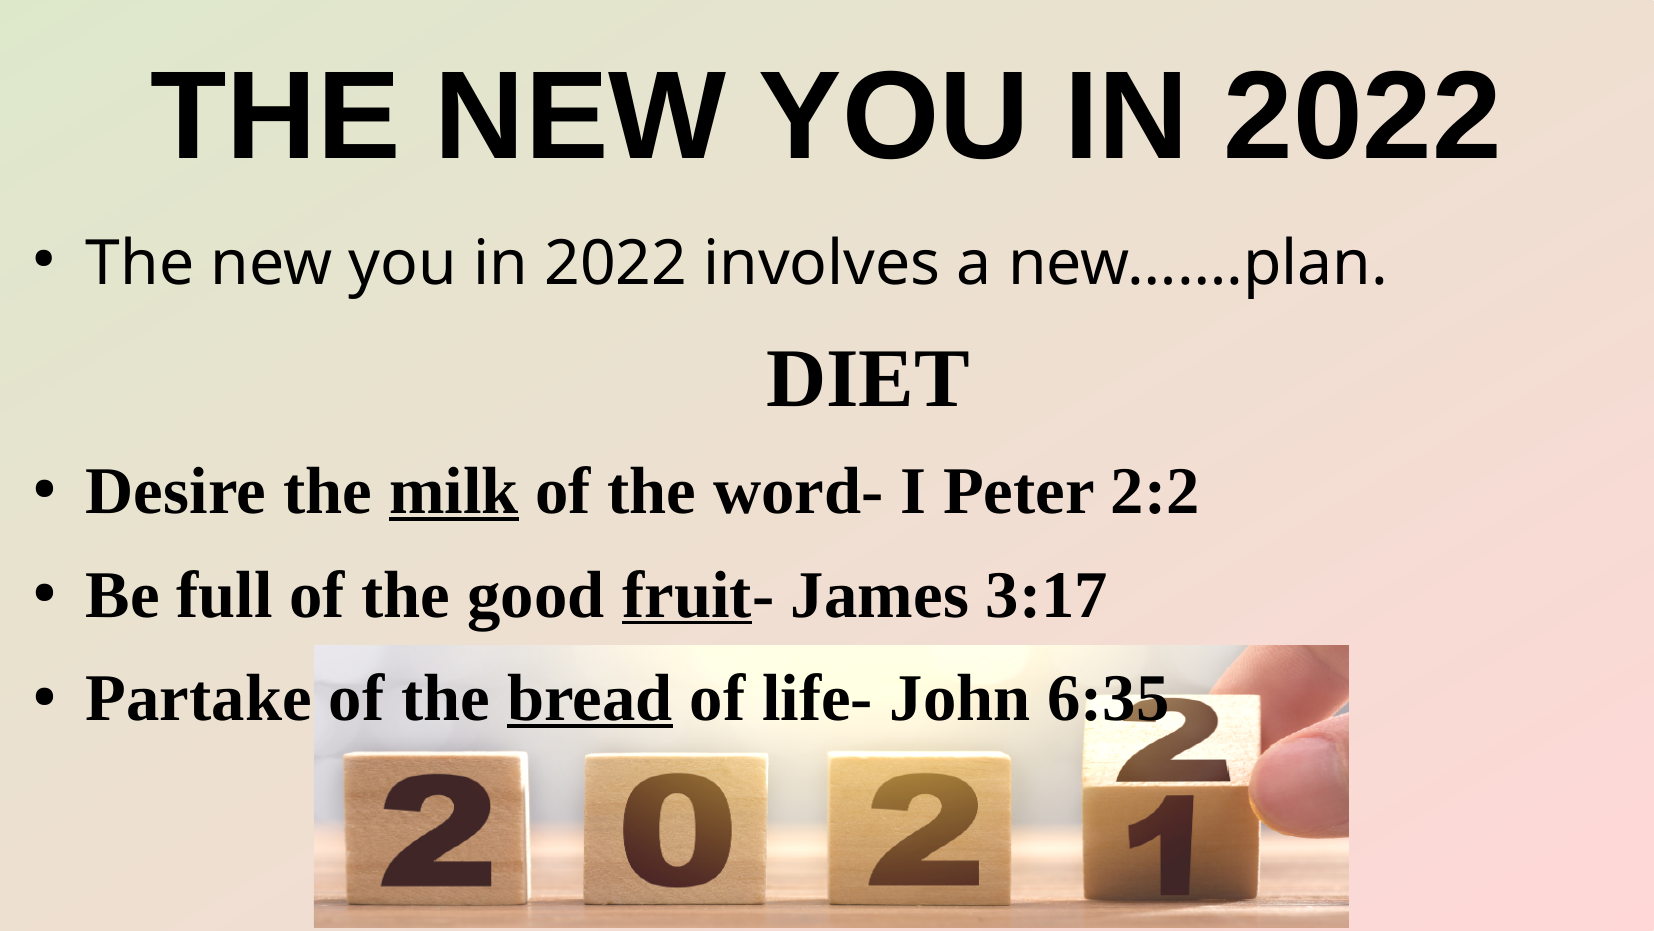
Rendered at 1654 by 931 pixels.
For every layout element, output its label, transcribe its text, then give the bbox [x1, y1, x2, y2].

list The new you in 2022 involves a new…….plan. DIET Desire the milk of the word- I Peter 2:2 Be full of the good fruit- James 3:17 Partake of the bread of life- John 6:35 [15, 217, 1651, 758]
title THE NEW YOU IN 2022 [82, 37, 1571, 193]
picture [313, 758, 1349, 928]
